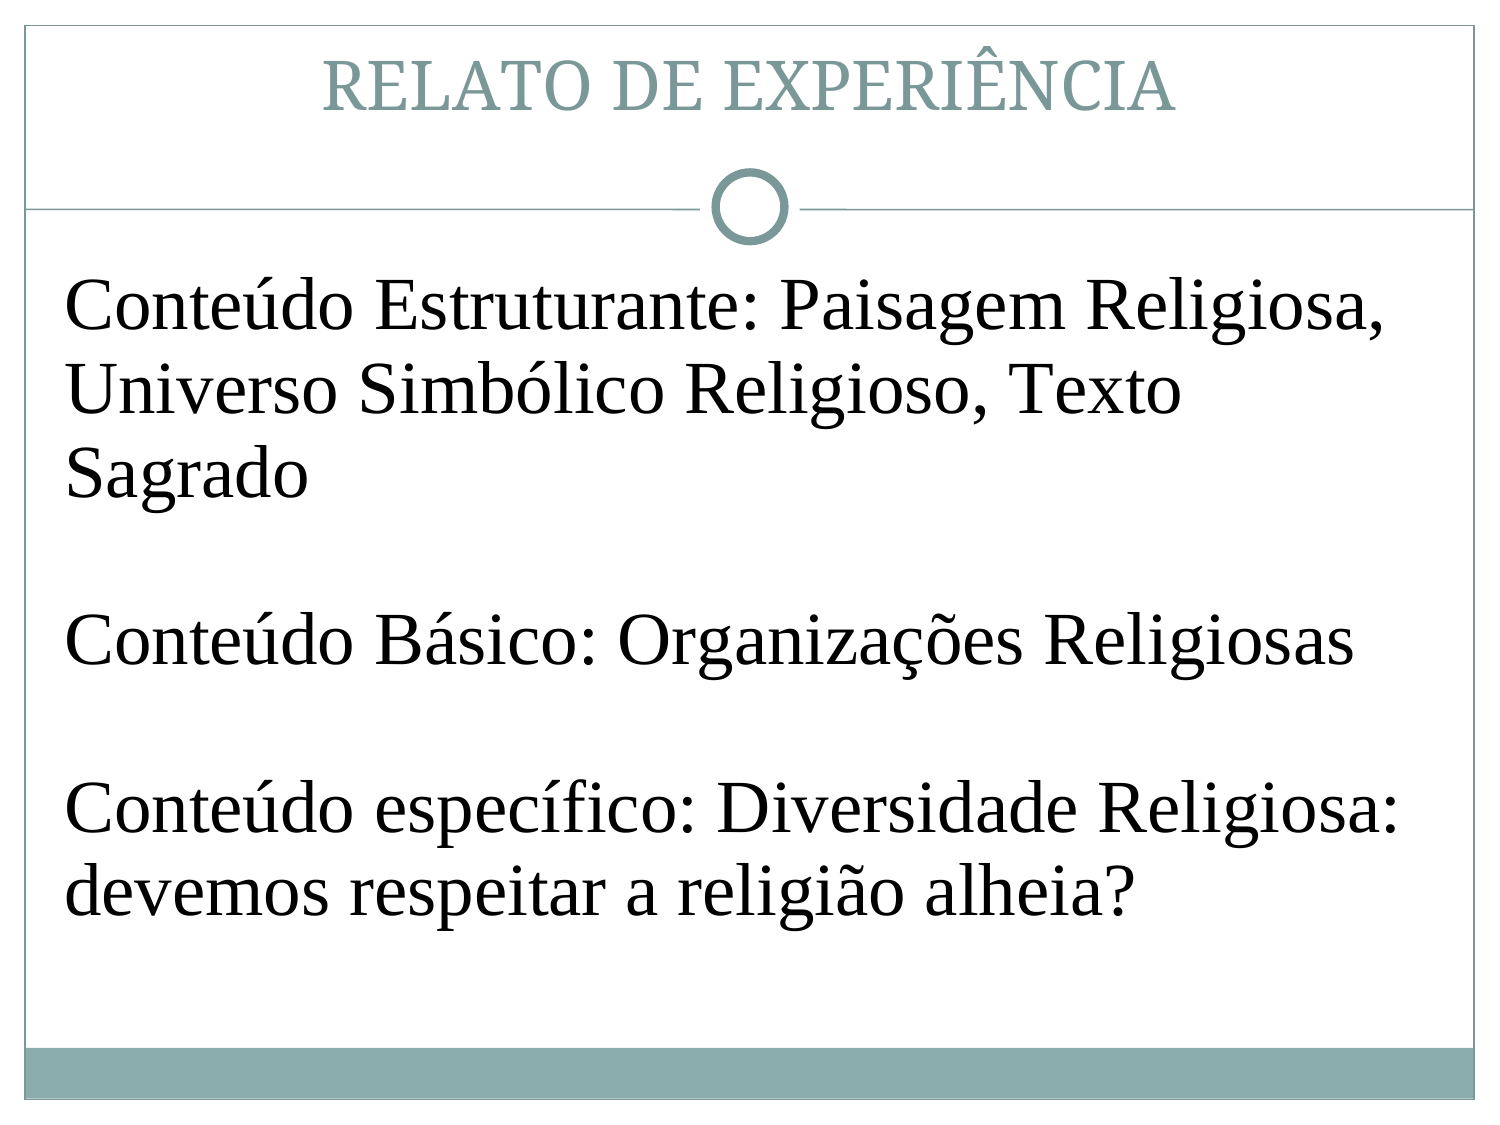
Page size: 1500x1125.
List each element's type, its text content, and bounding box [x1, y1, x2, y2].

text_box RELATO DE EXPERIÊNCIA [49, 37, 1450, 162]
text_box Conteúdo Estruturante: Paisagem Religiosa, Universo Simbólico Religioso, Texto Sagrado Conteúdo Básico: Organizações Religiosas Conteúdo específico: Diversidade Religiosa: devemos respeitar a religião alheia? [49, 250, 1445, 1001]
